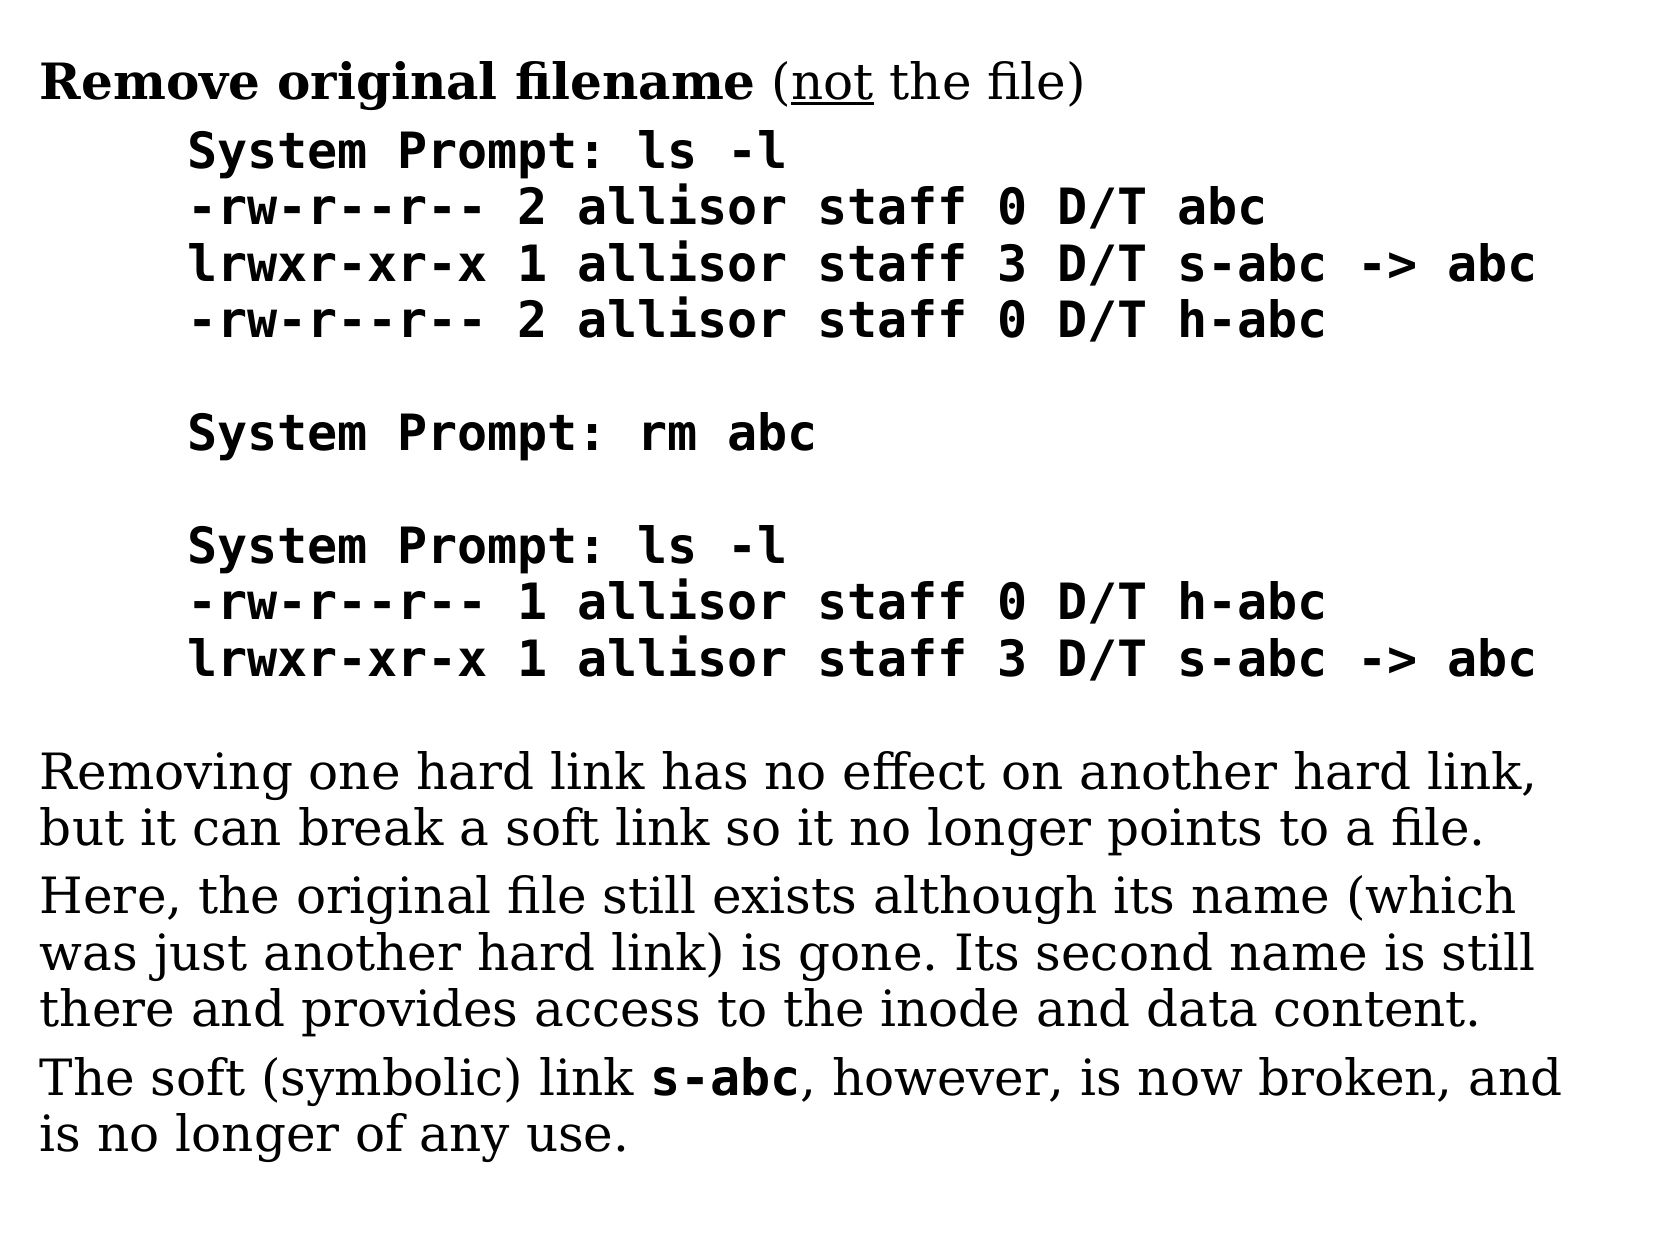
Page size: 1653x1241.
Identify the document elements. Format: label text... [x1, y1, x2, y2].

text_box Remove original filename (not the file) System Prompt: ls -l -rw-r--r-- 2 allisor staff 0 D/T abc lrwxr-xr-x 1 allisor staff 3 D/T s-abc -> abc -rw-r--r-- 2 allisor staff 0 D/T h-abc System Prompt: rm abc System Prompt: ls -l -rw-r--r-- 1 allisor staff 0 D/T h-abc lrwxr-xr-x 1 allisor staff 3 D/T s-abc -> abc Removing one hard link has no effect on another hard link, but it can break a soft link so it no longer points to a file. Here, the original file still exists although its name (which was just another hard link) is gone. Its second name is still there and provides access to the inode and data content. The soft (symbolic) link s-abc, however, is now broken, and is no longer of any use. [39, 53, 1605, 1163]
